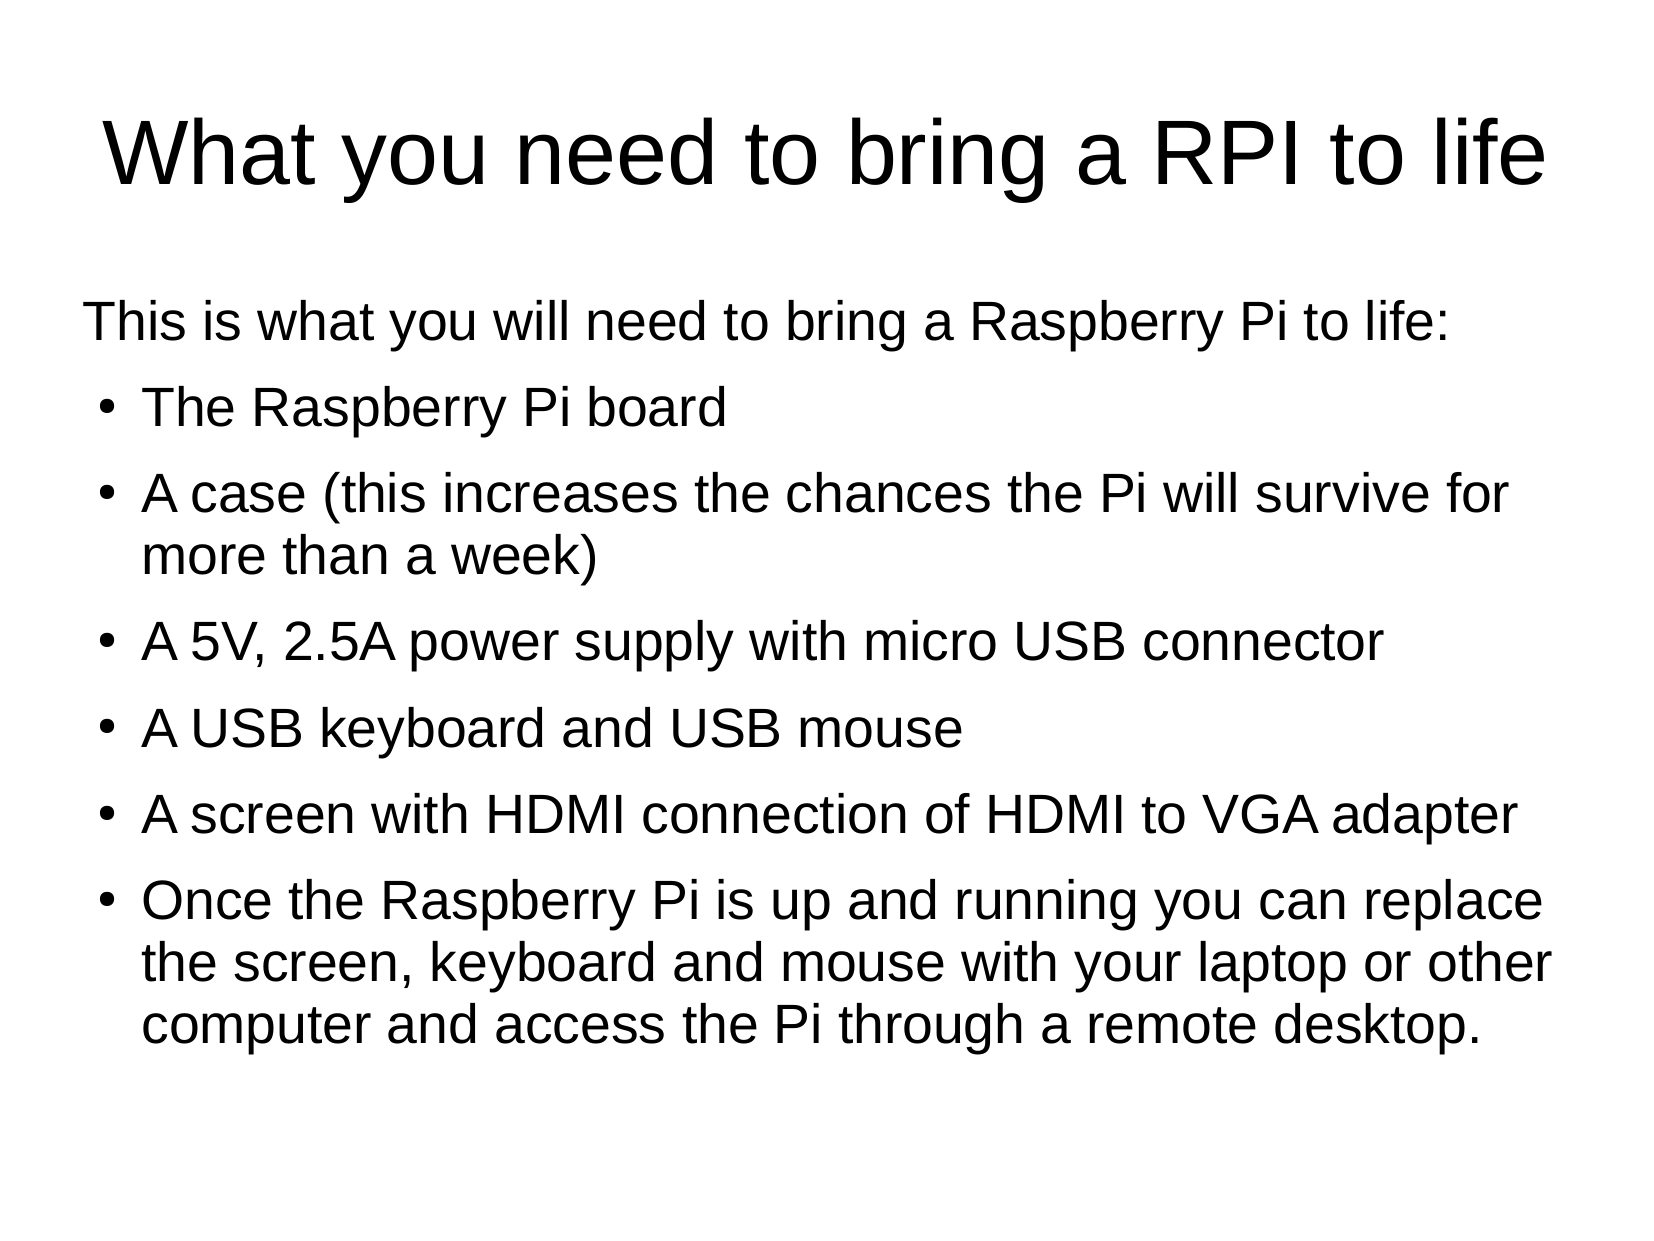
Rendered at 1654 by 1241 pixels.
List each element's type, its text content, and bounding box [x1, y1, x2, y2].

list This is what you will need to bring a Raspberry Pi to life: The Raspberry Pi board A case (this increases the chances the Pi will survive for more than a week) A 5V, 2.5A power supply with micro USB connector A USB keyboard and USB mouse A screen with HDMI connection of HDMI to VGA adapter Once the Raspberry Pi is up and running you can replace the screen, keyboard and mouse with your laptop or other computer and access the Pi through a remote desktop. [82, 290, 1571, 1141]
title What you need to bring a RPI to life [82, 49, 1571, 257]
